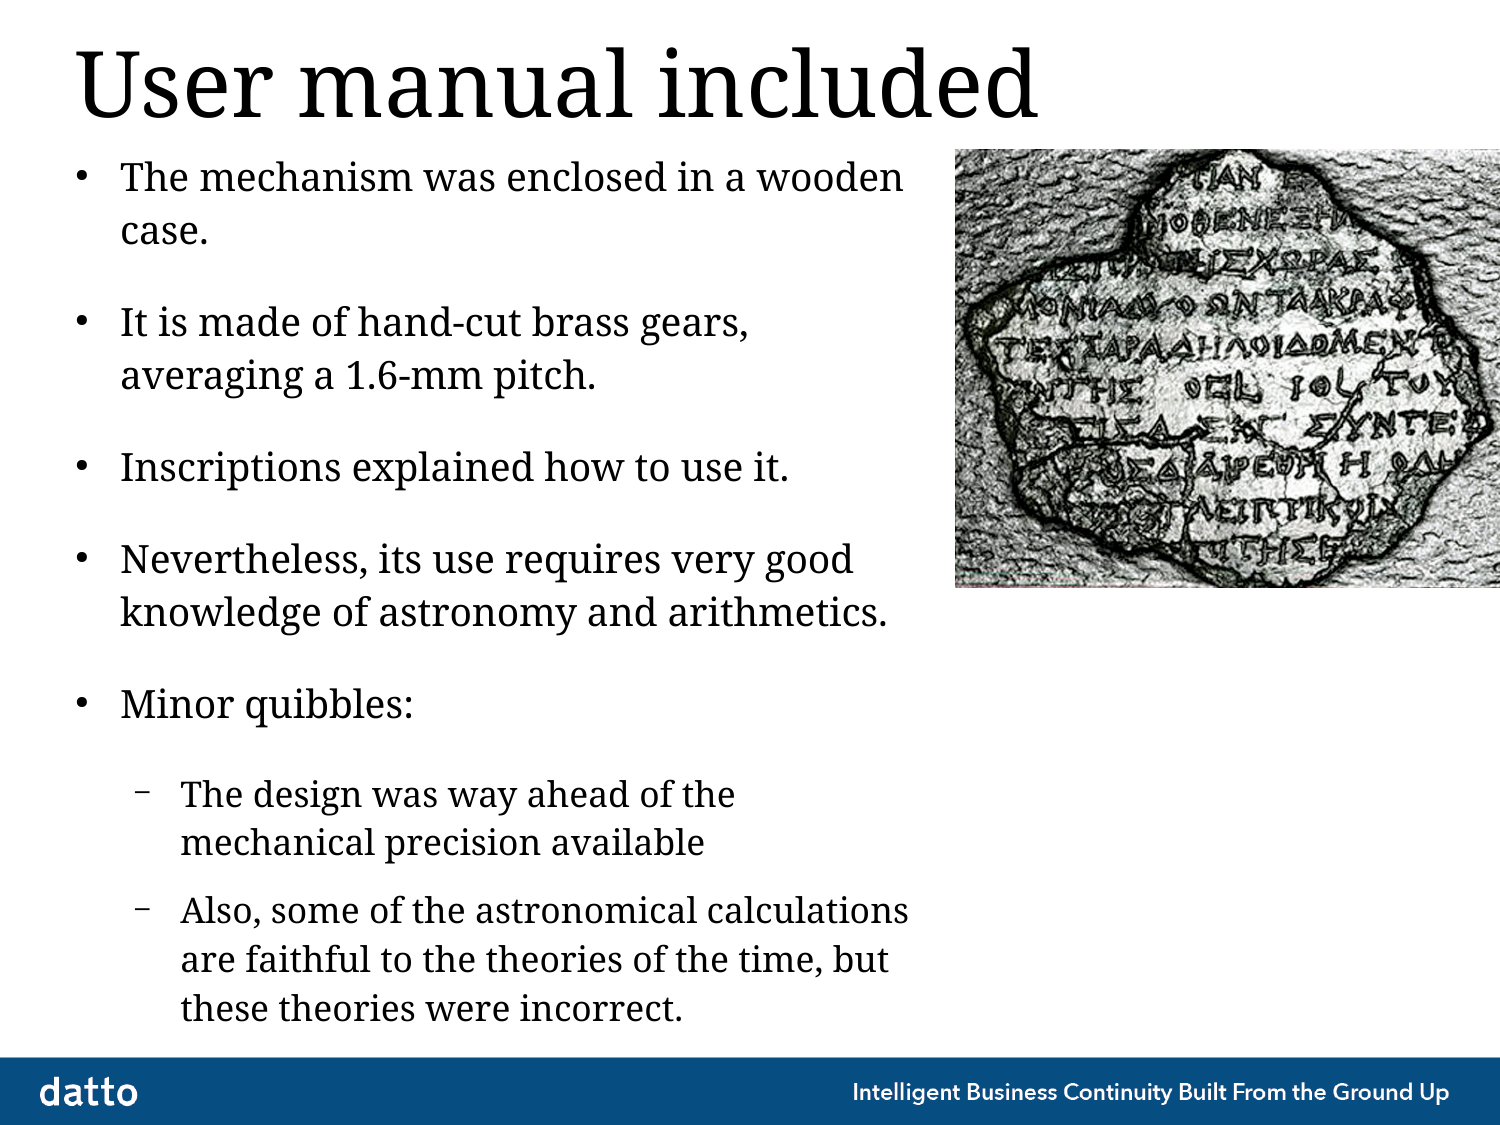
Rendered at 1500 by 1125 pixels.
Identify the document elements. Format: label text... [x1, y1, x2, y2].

title User manual included [75, 11, 1425, 152]
picture [0, 0, 1500, 1125]
list The mechanism was enclosed in a wooden case. It is made of hand-cut brass gears, averaging a 1.6-mm pitch. Inscriptions explained how to use it. Nevertheless, its use requires very good knowledge of astronomy and arithmetics. Minor quibbles: The design was way ahead of the mechanical precision available Also, some of the astronomical calculations are faithful to the theories of the time, but these theories were incorrect. [60, 149, 931, 1051]
